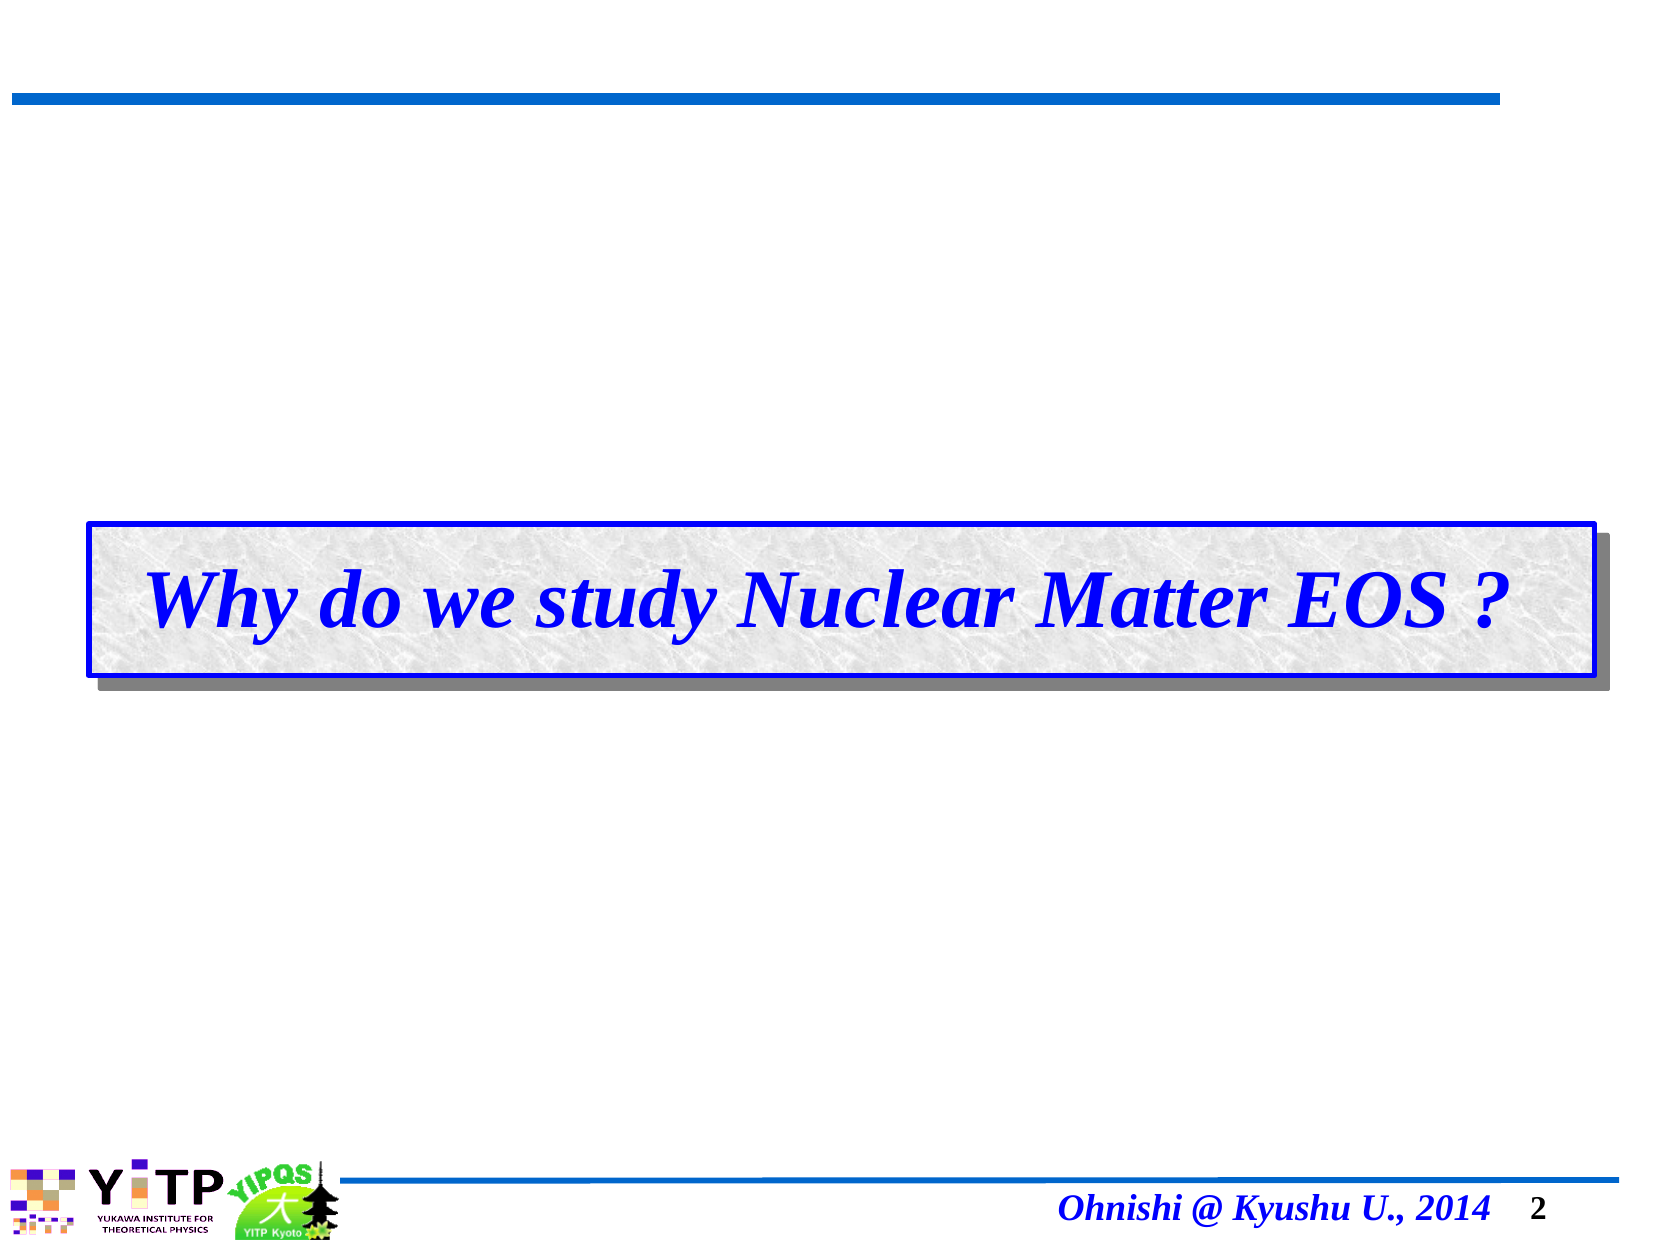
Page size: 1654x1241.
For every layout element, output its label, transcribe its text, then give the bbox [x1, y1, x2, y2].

text_box Why do we study Nuclear Matter EOS ? [88, 524, 1595, 676]
picture [0, 1154, 340, 1241]
